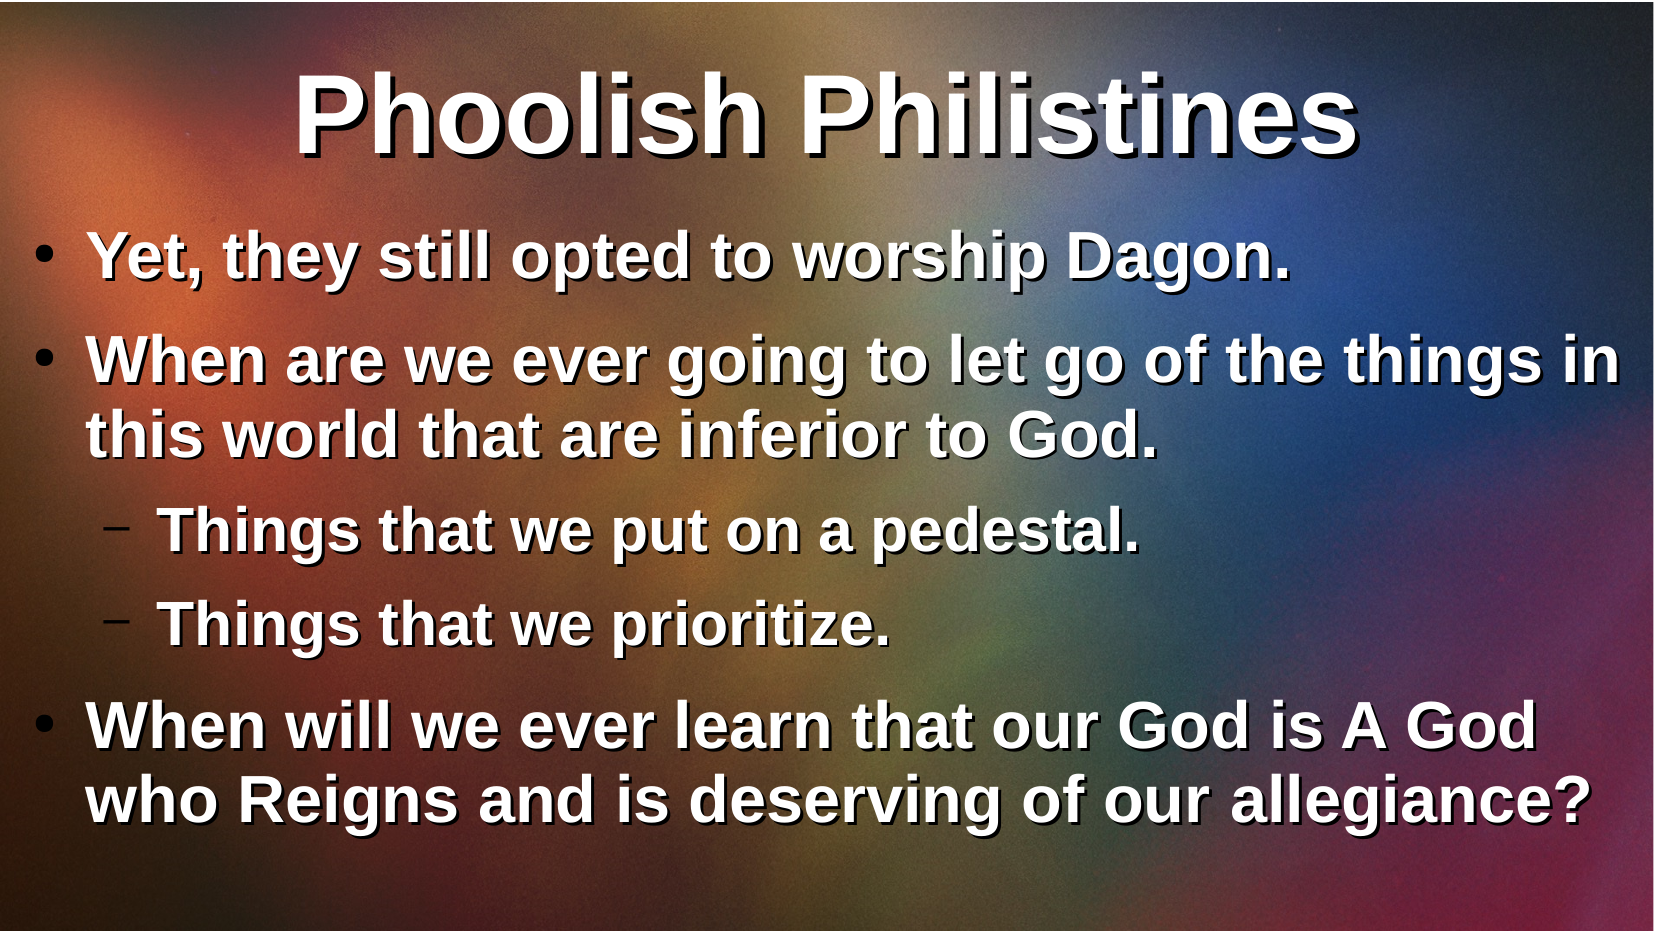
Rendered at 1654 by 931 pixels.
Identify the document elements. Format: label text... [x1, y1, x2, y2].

title Phoolish Philistines [82, 37, 1571, 193]
picture [0, 2, 1654, 931]
list Yet, they still opted to worship Dagon. When are we ever going to let go of the things in this world that are inferior to God. Things that we put on a pedestal. Things that we prioritize. When will we ever learn that our God is A God who Reigns and is deserving of our allegiance? [15, 217, 1651, 916]
